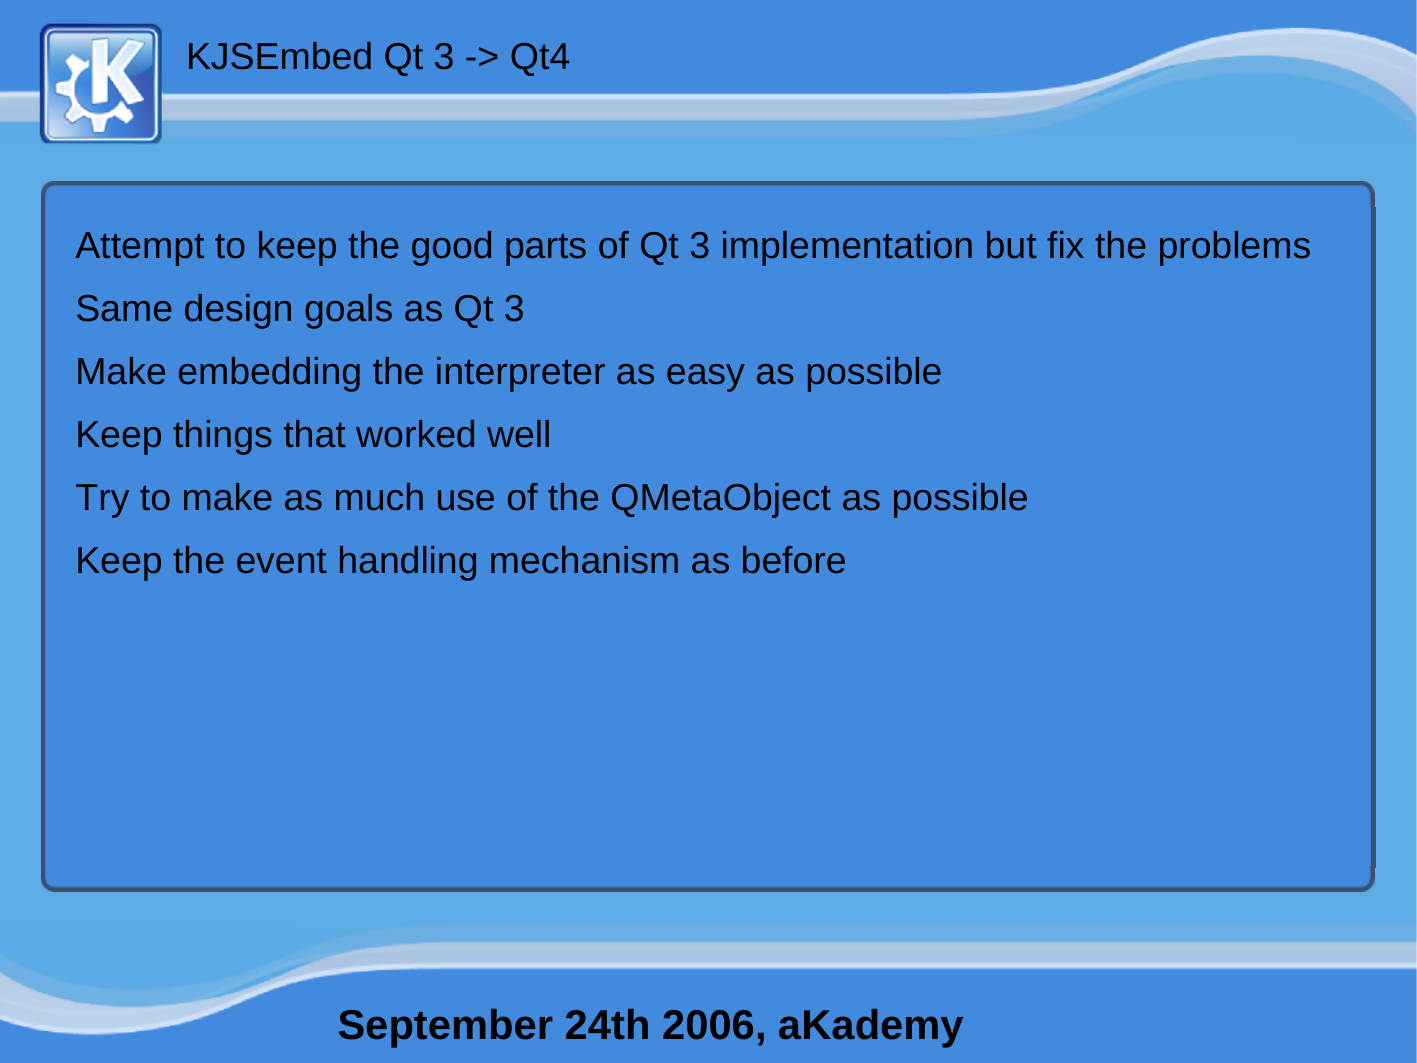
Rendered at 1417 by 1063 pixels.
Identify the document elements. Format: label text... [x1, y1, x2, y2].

text_box KJSEmbed Qt 3 -> Qt4 [171, 27, 1048, 127]
picture [0, 0, 1417, 1063]
text_box Attempt to keep the good parts of Qt 3 implementation but fix the problems Same design goals as Qt 3 Make embedding the interpreter as easy as possible Keep things that worked well Try to make as much use of the QMetaObject as possible Keep the event handling mechanism as before [50, 196, 1351, 569]
